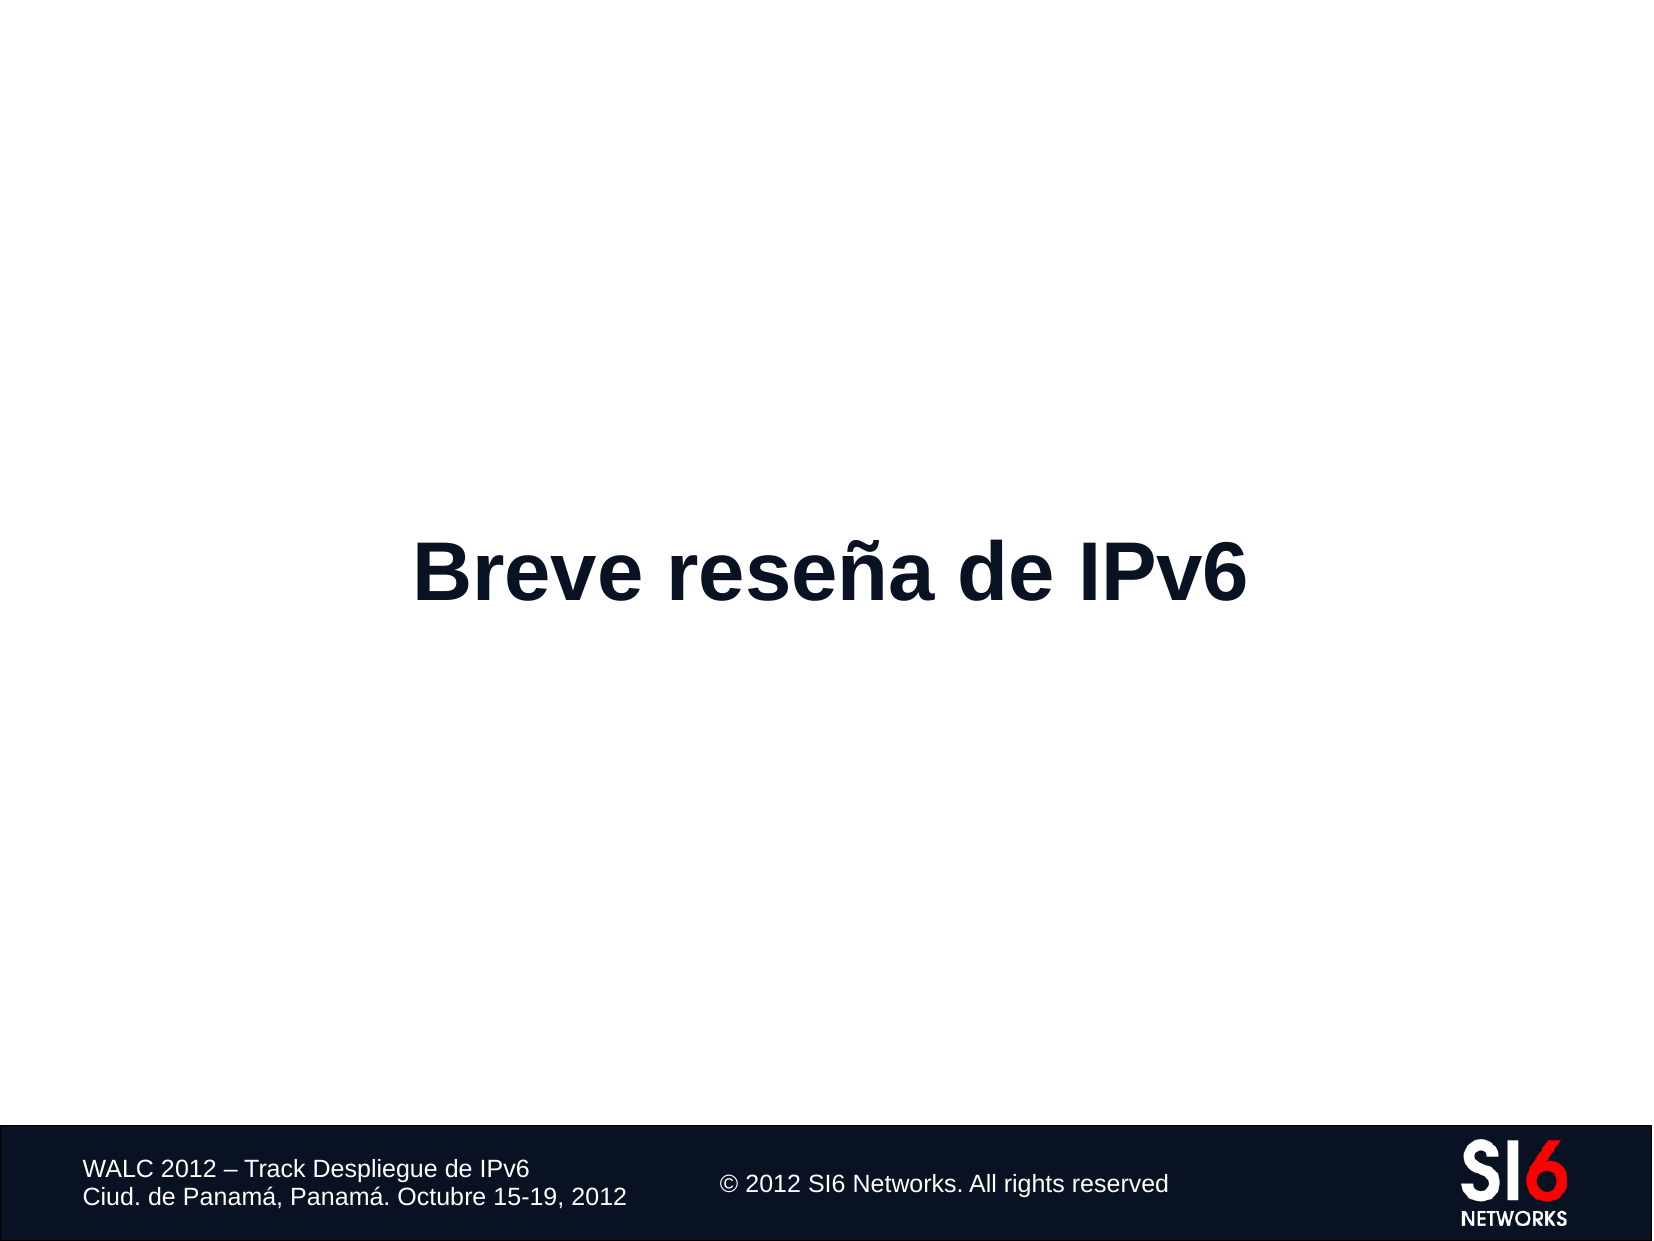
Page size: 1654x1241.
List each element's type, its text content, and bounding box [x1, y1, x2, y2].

title Breve reseña de IPv6 [86, 467, 1576, 676]
picture [1461, 1139, 1567, 1226]
